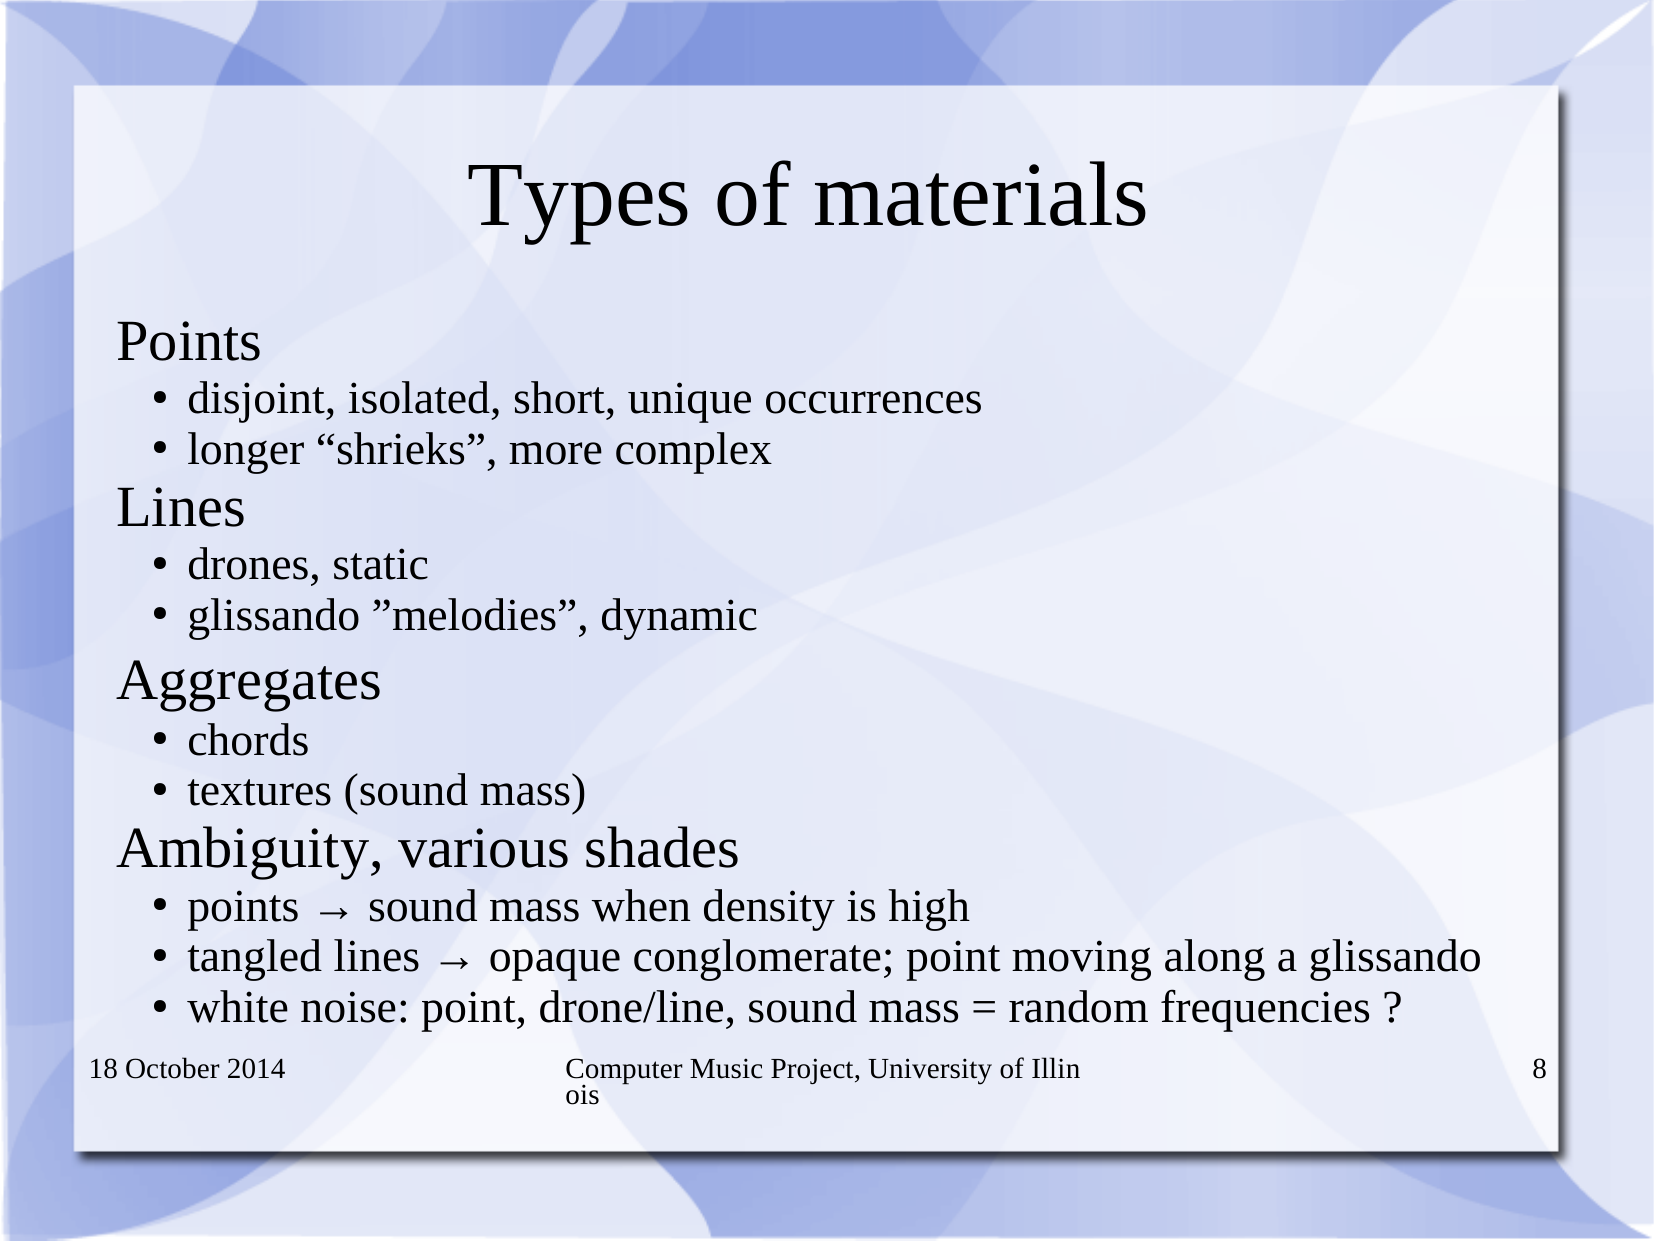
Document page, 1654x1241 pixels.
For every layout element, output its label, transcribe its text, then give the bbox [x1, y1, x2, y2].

title Types of materials [82, 98, 1536, 291]
subtitle Points disjoint, isolated, short, unique occurrences longer “shrieks”, more complex Lines drones, static glissando ”melodies”, dynamic Aggregates chords textures (sound mass) Ambiguity, various shades points → sound mass when density is high tangled lines → opaque conglomerate; point moving along a glissando white noise: point, drone/line, sound mass = random frequencies ? [116, 290, 1544, 1051]
picture [0, 0, 1654, 1241]
